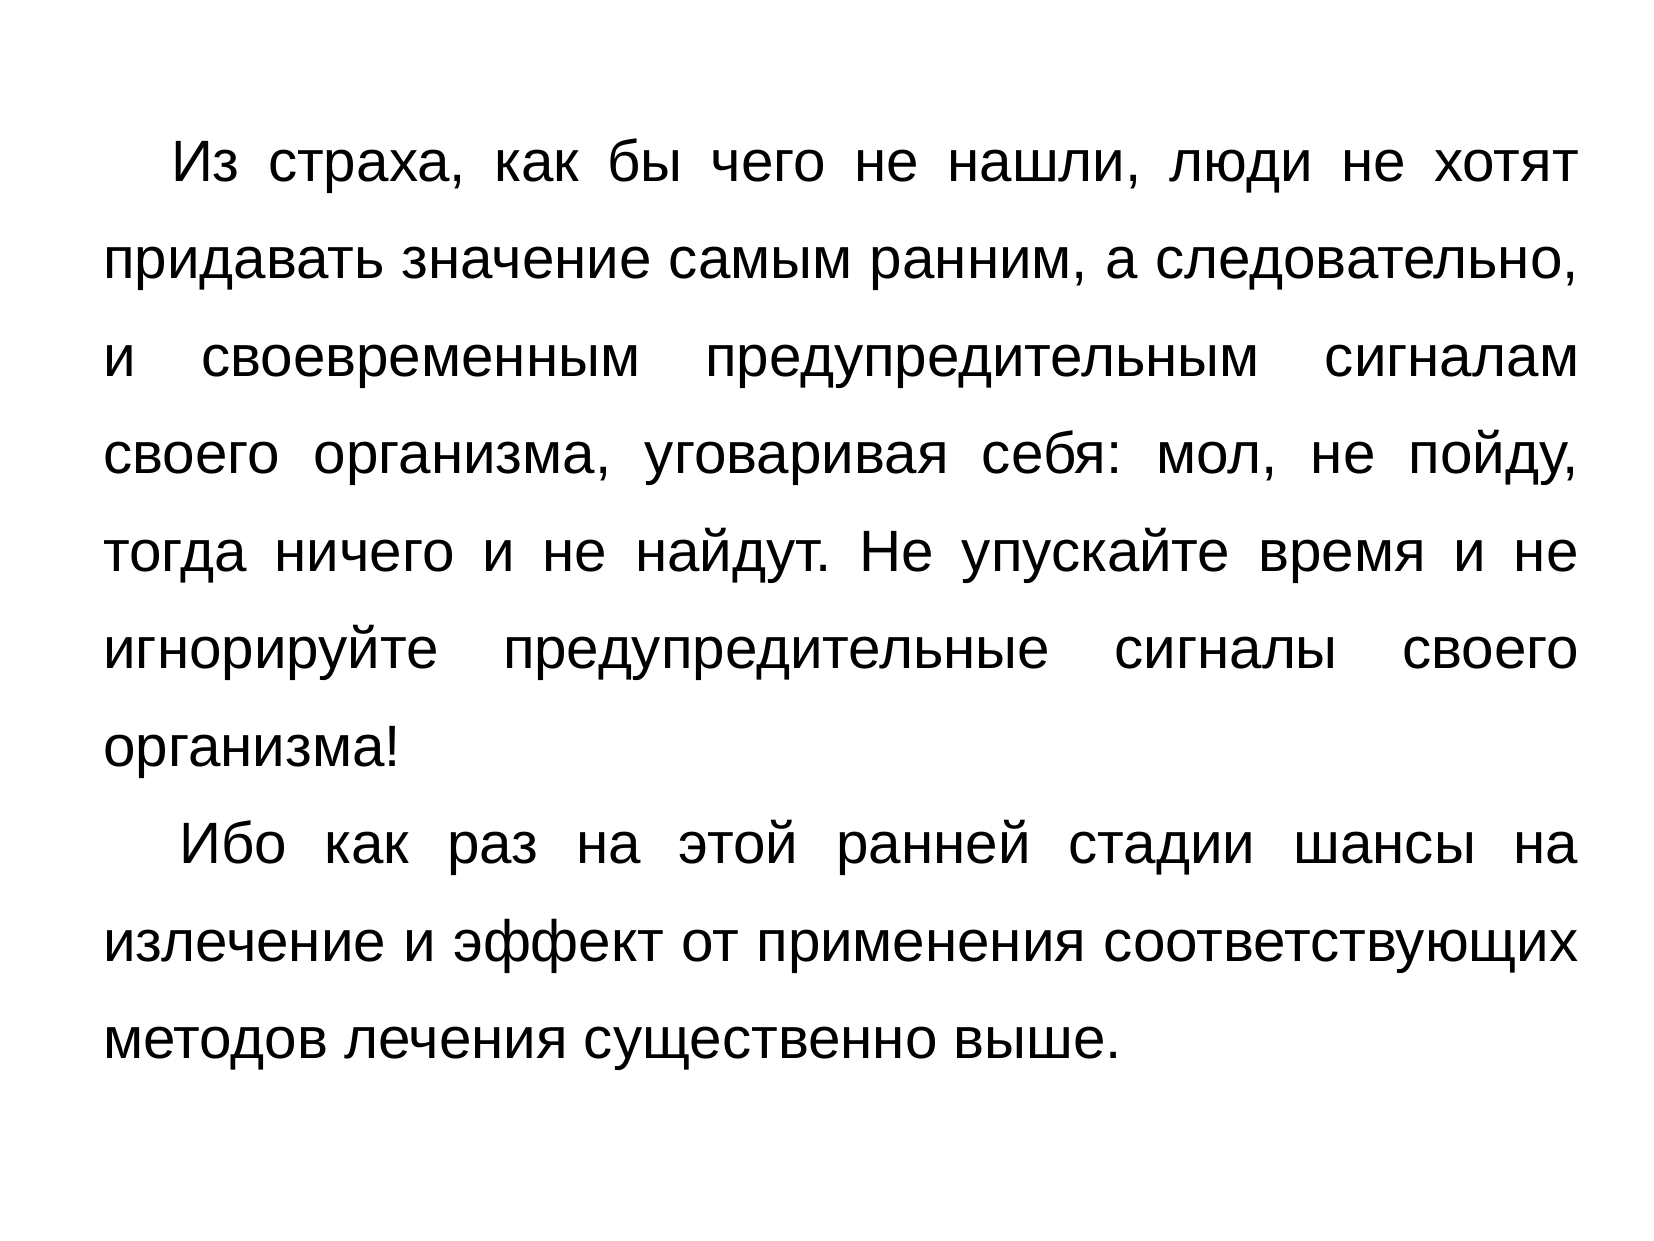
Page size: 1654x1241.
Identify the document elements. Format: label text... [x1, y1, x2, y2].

text_box Из страха, как бы чего не нашли, люди не хотят придавать значение самым ранним, а следовательно, и своевременным предупредительным сигналам своего организма, уговаривая себя: мол, не пойду, тогда ничего и не найдут. Не упускайте время и не игнорируйте предупредительные сигналы своего организма! Ибо как раз на этой ранней стадии шансы на излечение и эффект от применения соответствующих методов лечения существенно выше. [88, 88, 1595, 1205]
